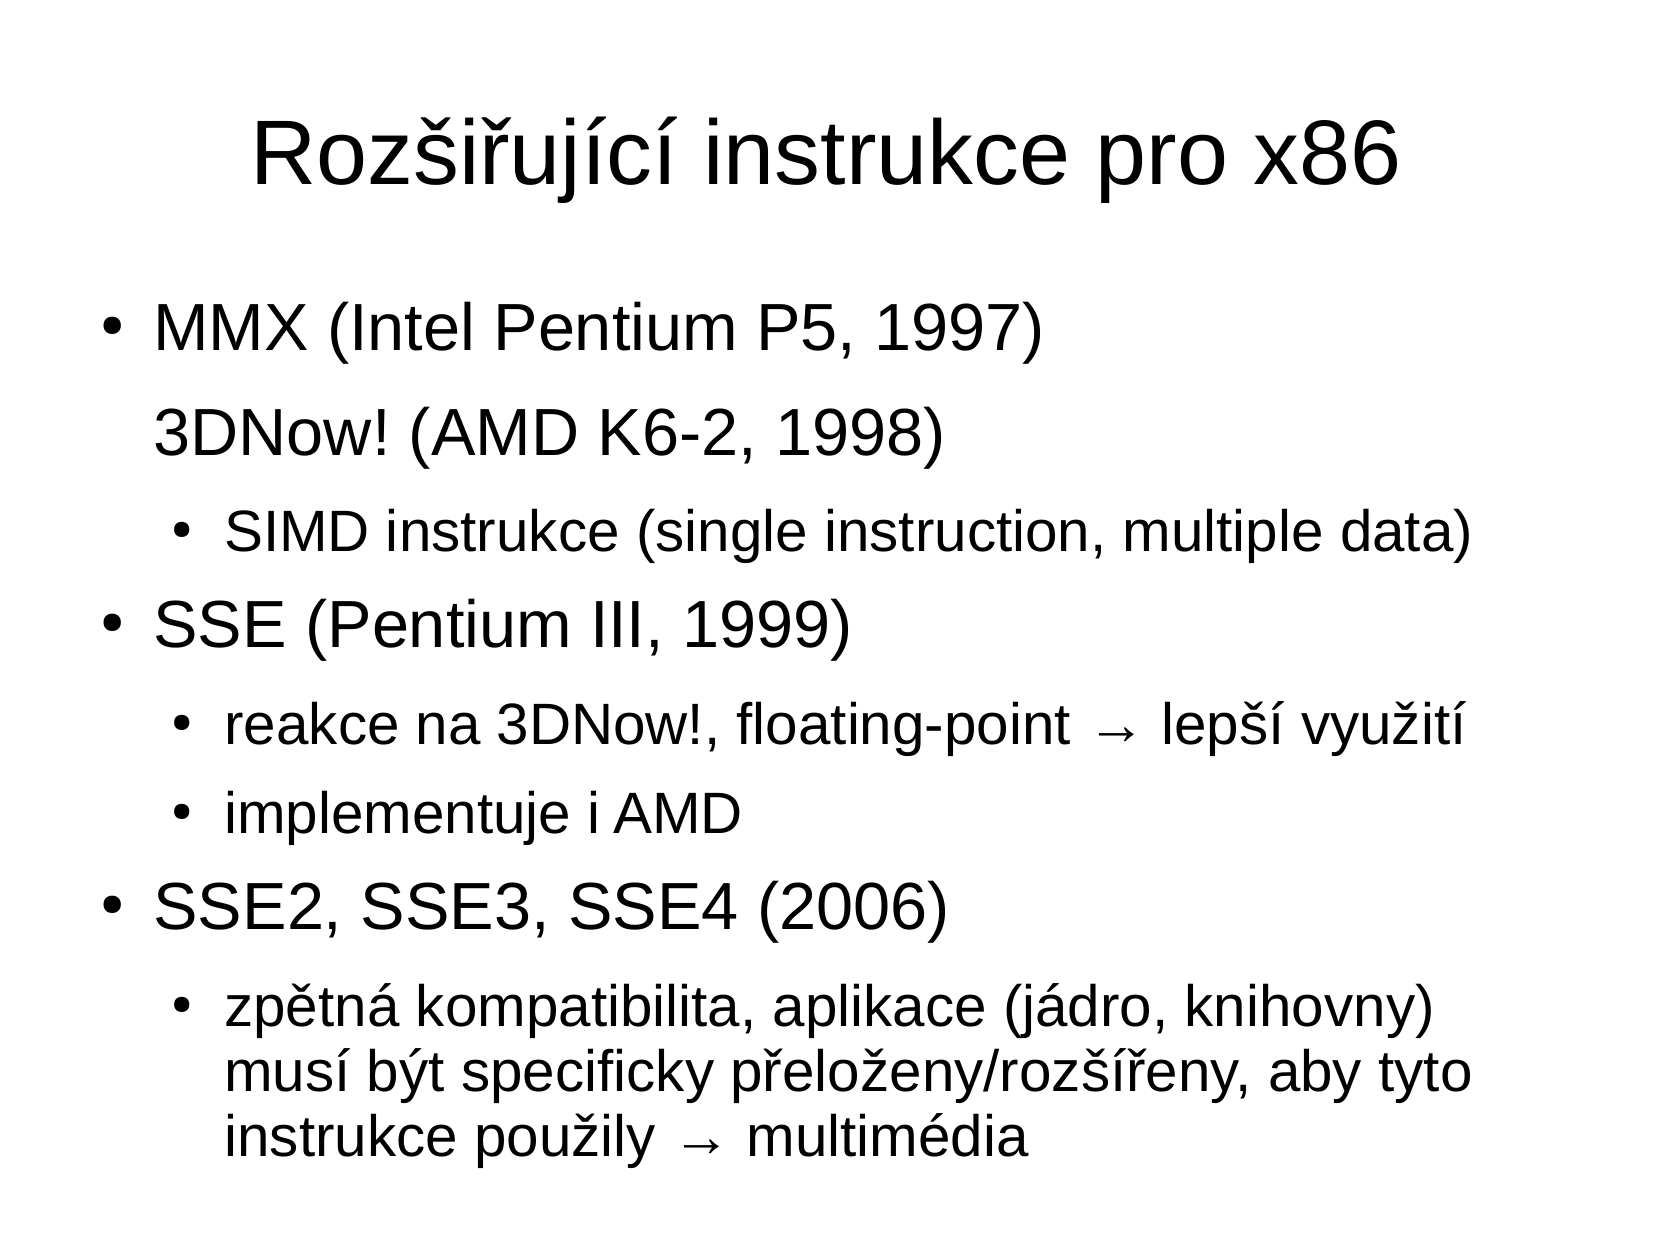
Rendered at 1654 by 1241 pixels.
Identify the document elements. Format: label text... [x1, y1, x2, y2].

list MMX (Intel Pentium P5, 1997) 3DNow! (AMD K6-2, 1998) SIMD instrukce (single instruction, multiple data) SSE (Pentium III, 1999) reakce na 3DNow!, floating-point → lepší využití implementuje i AMD SSE2, SSE3, SSE4 (2006) zpětná kompatibilita, aplikace (jádro, knihovny) musí být specificky přeloženy/rozšířeny, aby tyto instrukce použily → multimédia [82, 290, 1571, 1169]
title Rozšiřující instrukce pro x86 [82, 49, 1571, 257]
